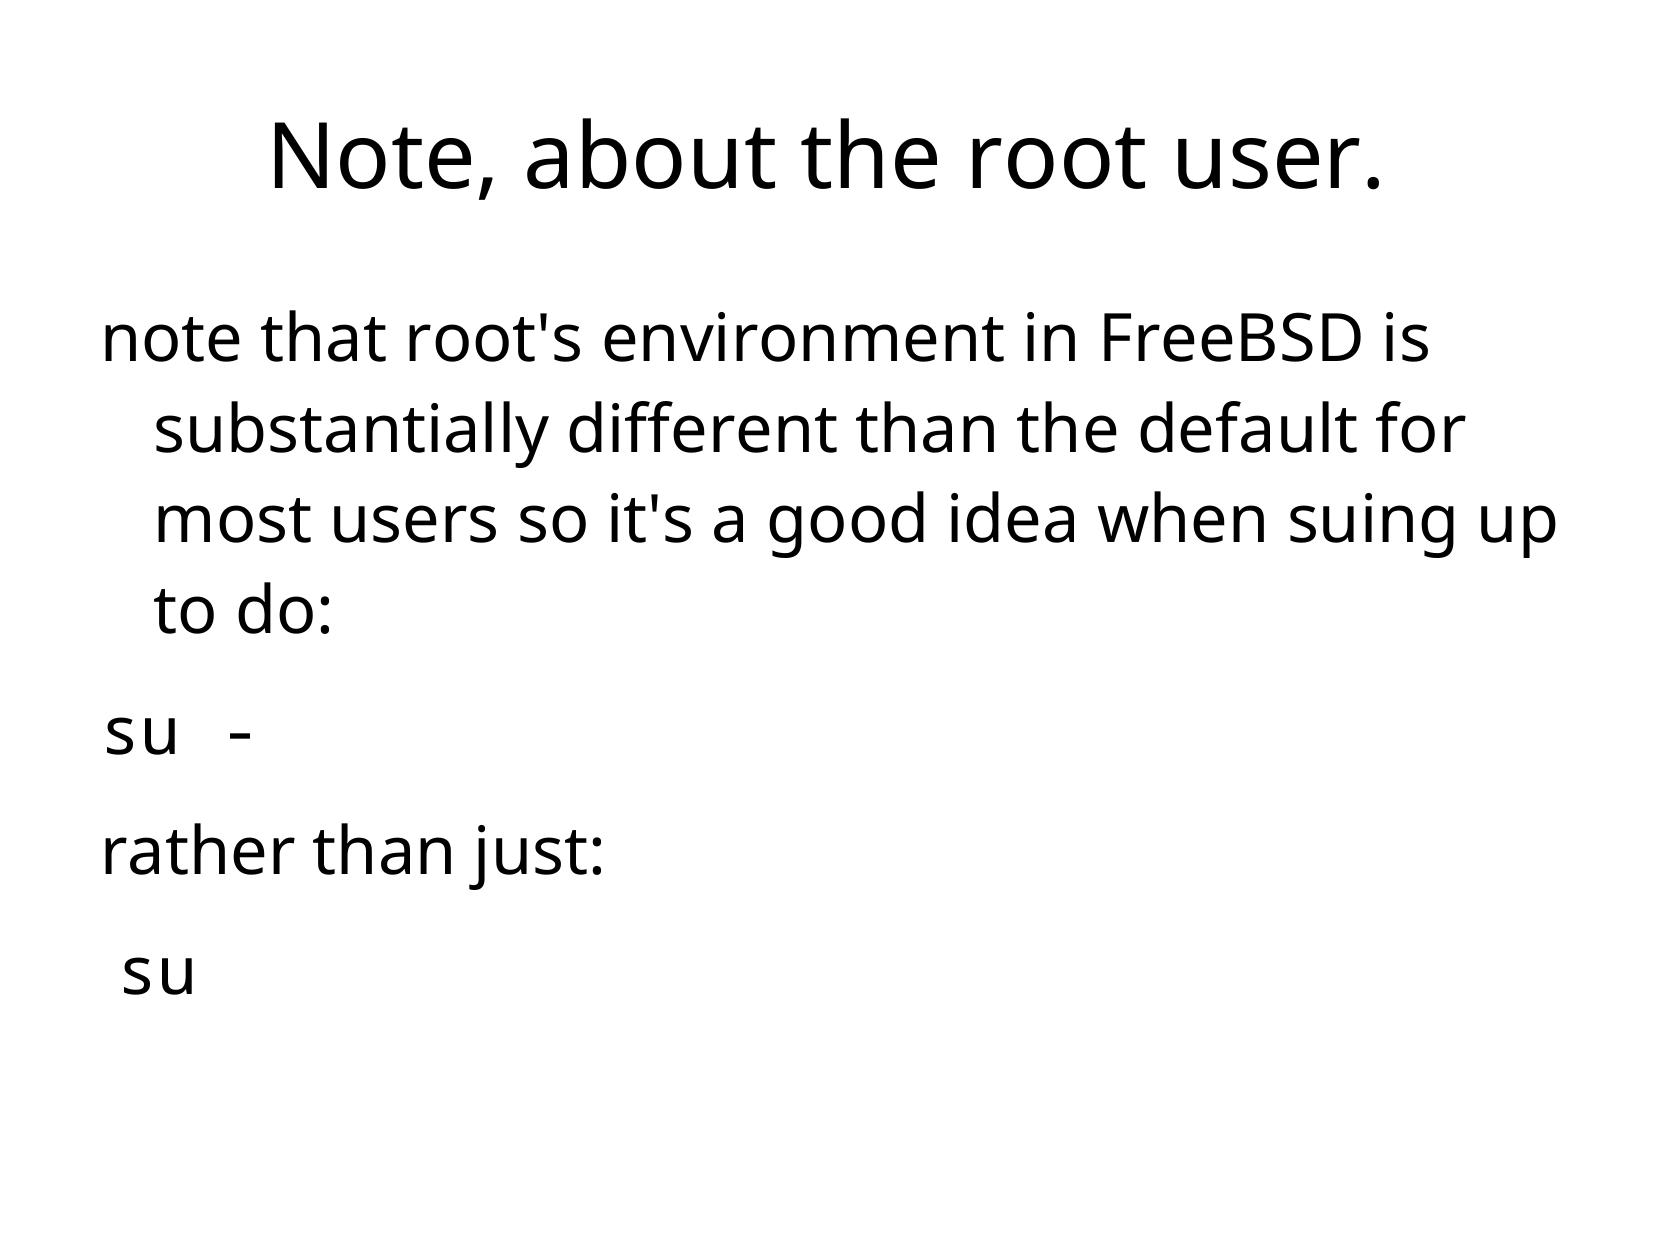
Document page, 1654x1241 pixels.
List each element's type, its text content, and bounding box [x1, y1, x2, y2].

list note that root's environment in FreeBSD is substantially different than the default for most users so it's a good idea when suing up to do: su - rather than just: su [82, 290, 1571, 1109]
title Note, about the root user. [82, 49, 1571, 257]
